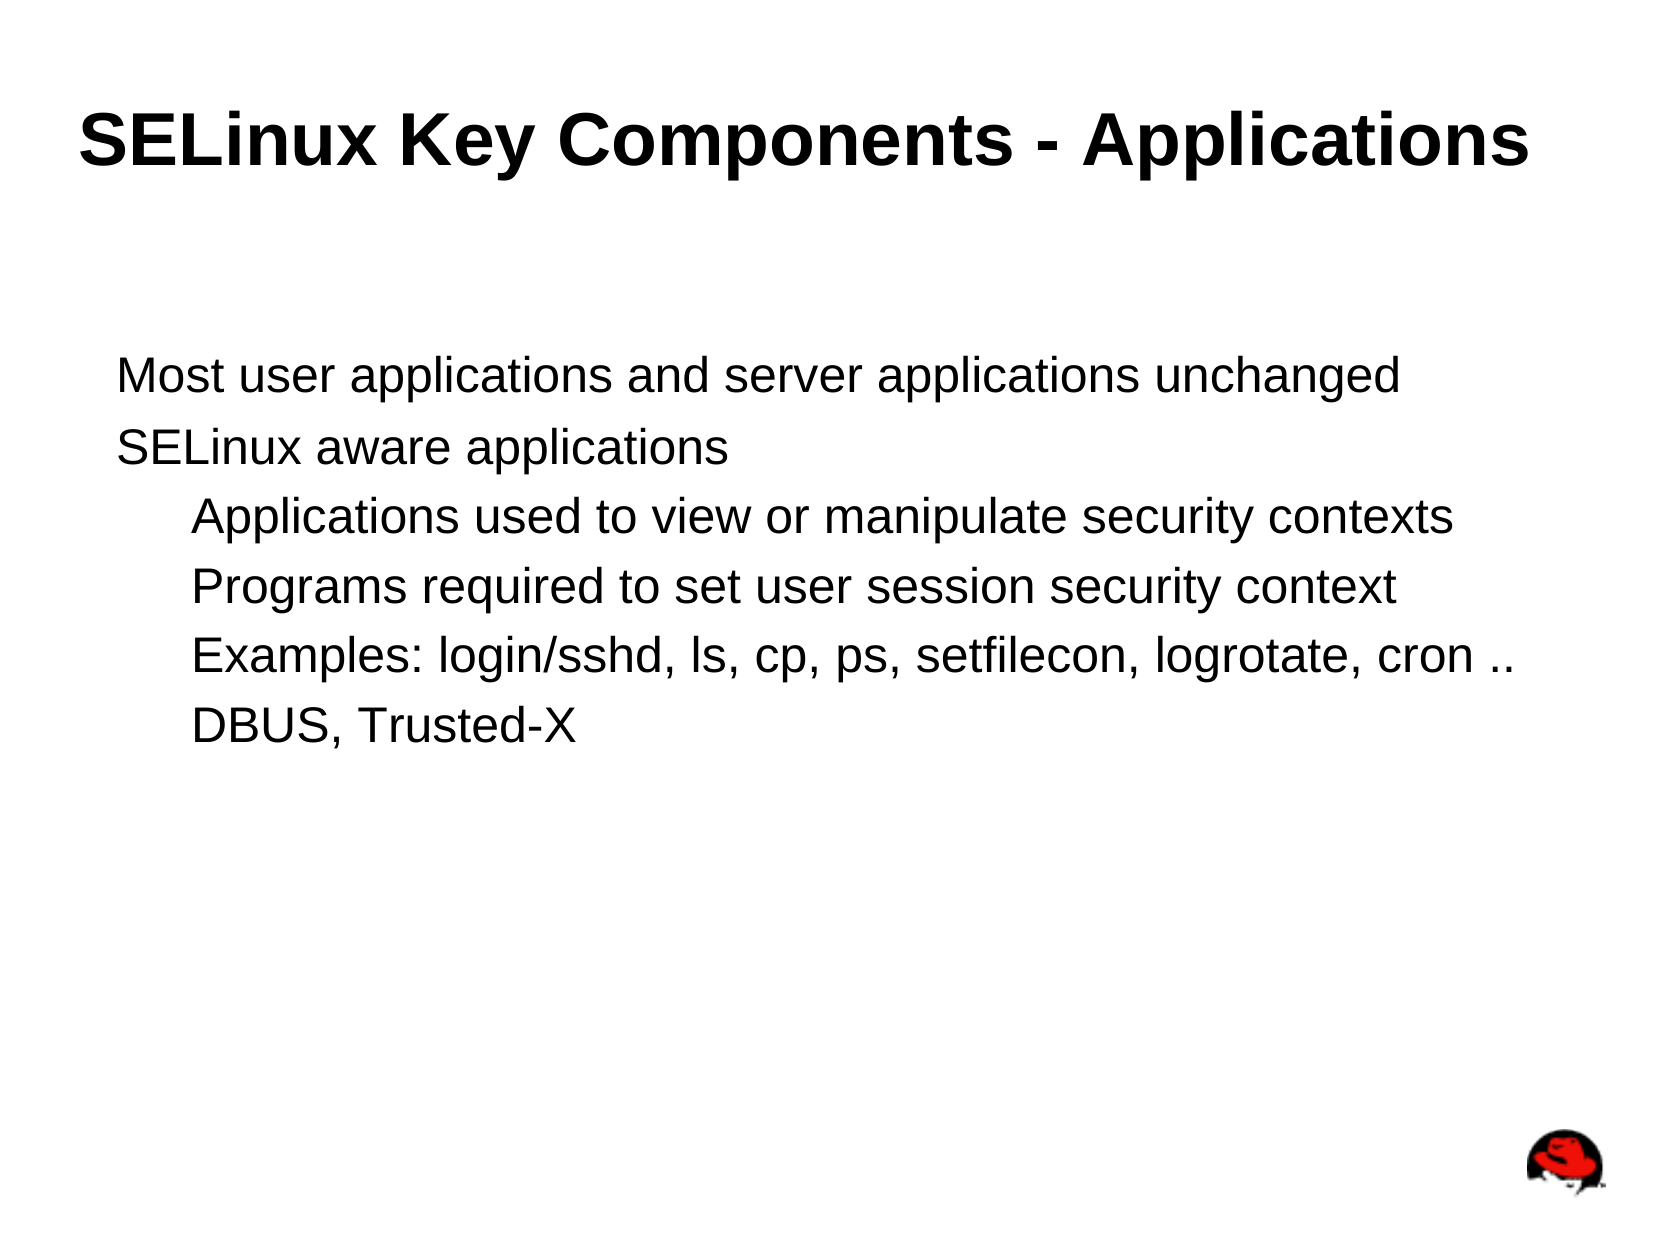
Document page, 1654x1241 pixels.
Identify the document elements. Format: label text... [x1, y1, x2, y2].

picture [1527, 1129, 1606, 1207]
list Most user applications and server applications unchanged SELinux aware applications Applications used to view or manipulate security contexts Programs required to set user session security context Examples: login/sshd, ls, cp, ps, setfilecon, logrotate, cron .. DBUS, Trusted-X [115, 276, 1529, 1188]
title SELinux Key Components - Applications [78, 35, 1570, 243]
